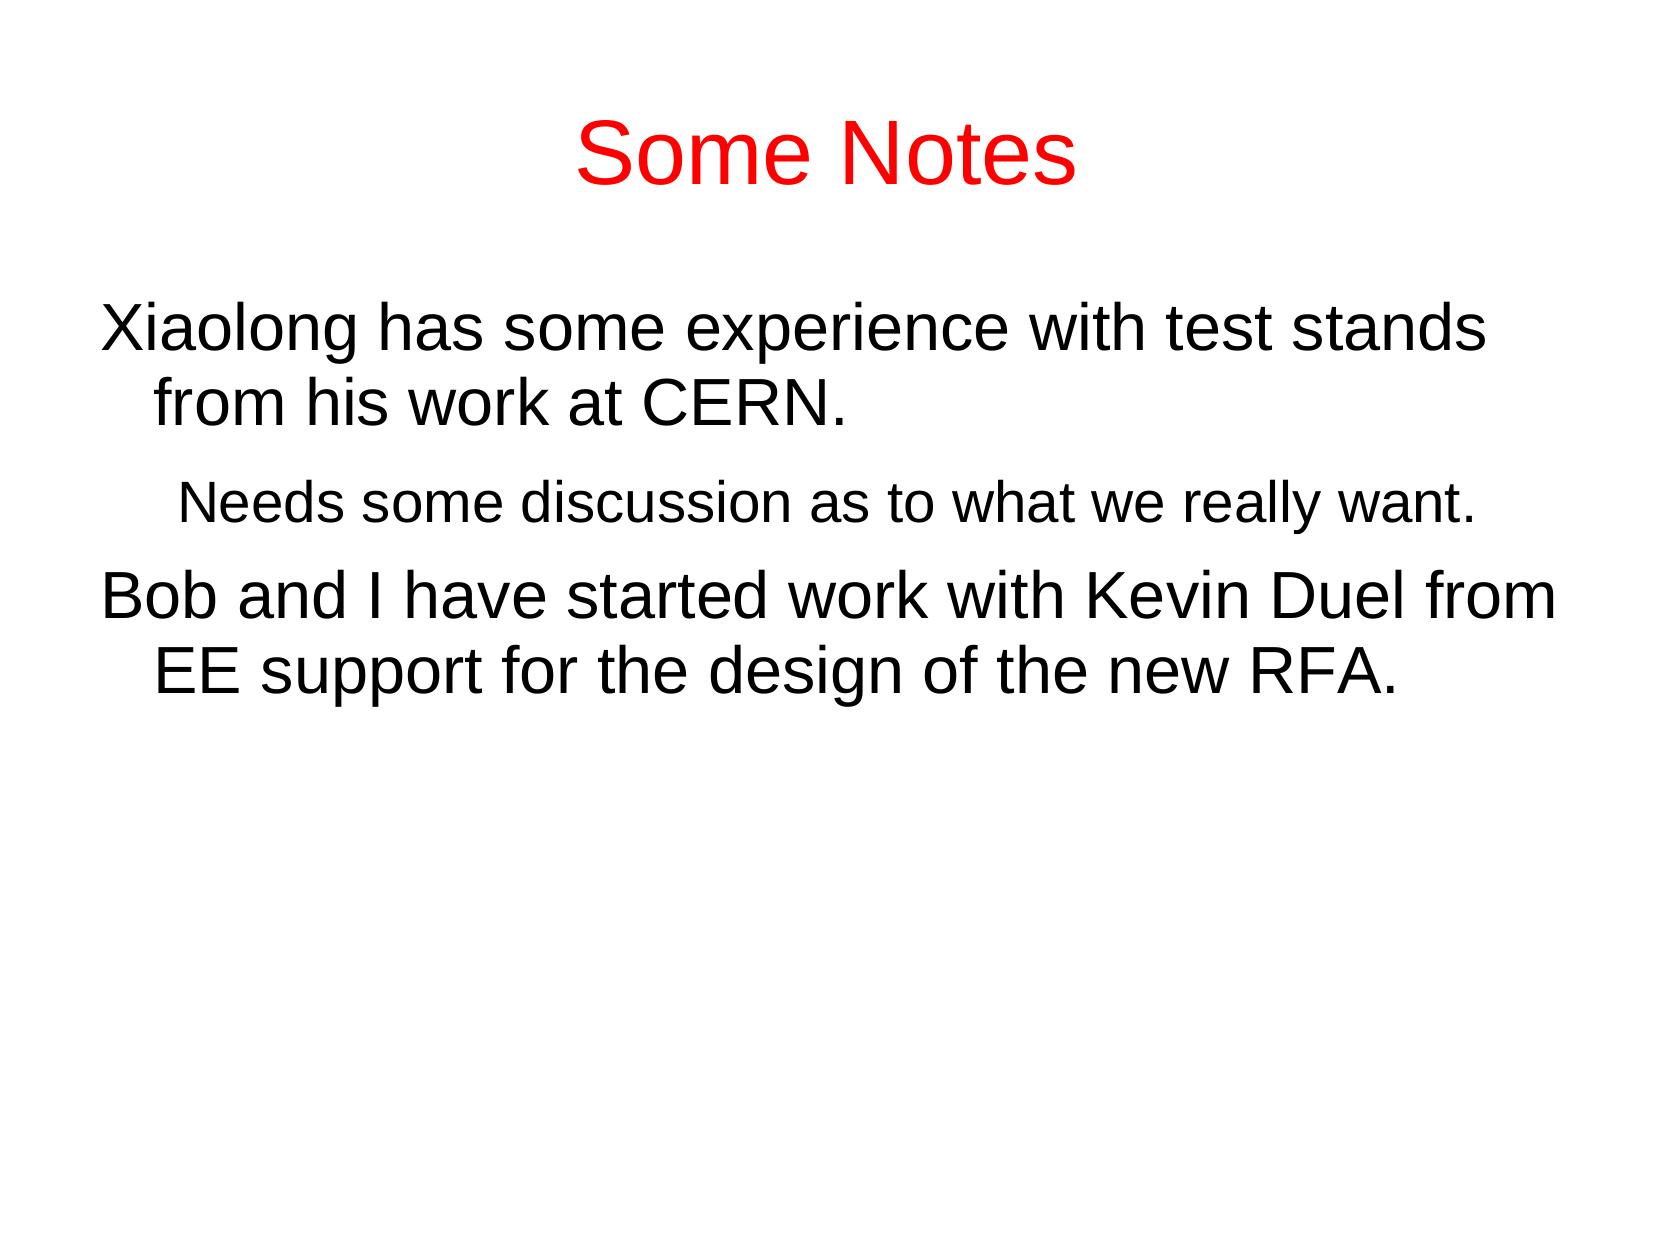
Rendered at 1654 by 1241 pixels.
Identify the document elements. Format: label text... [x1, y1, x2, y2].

list Xiaolong has some experience with test stands from his work at CERN. Needs some discussion as to what we really want. Bob and I have started work with Kevin Duel from EE support for the design of the new RFA. [82, 290, 1571, 1094]
title Some Notes [82, 49, 1571, 257]
